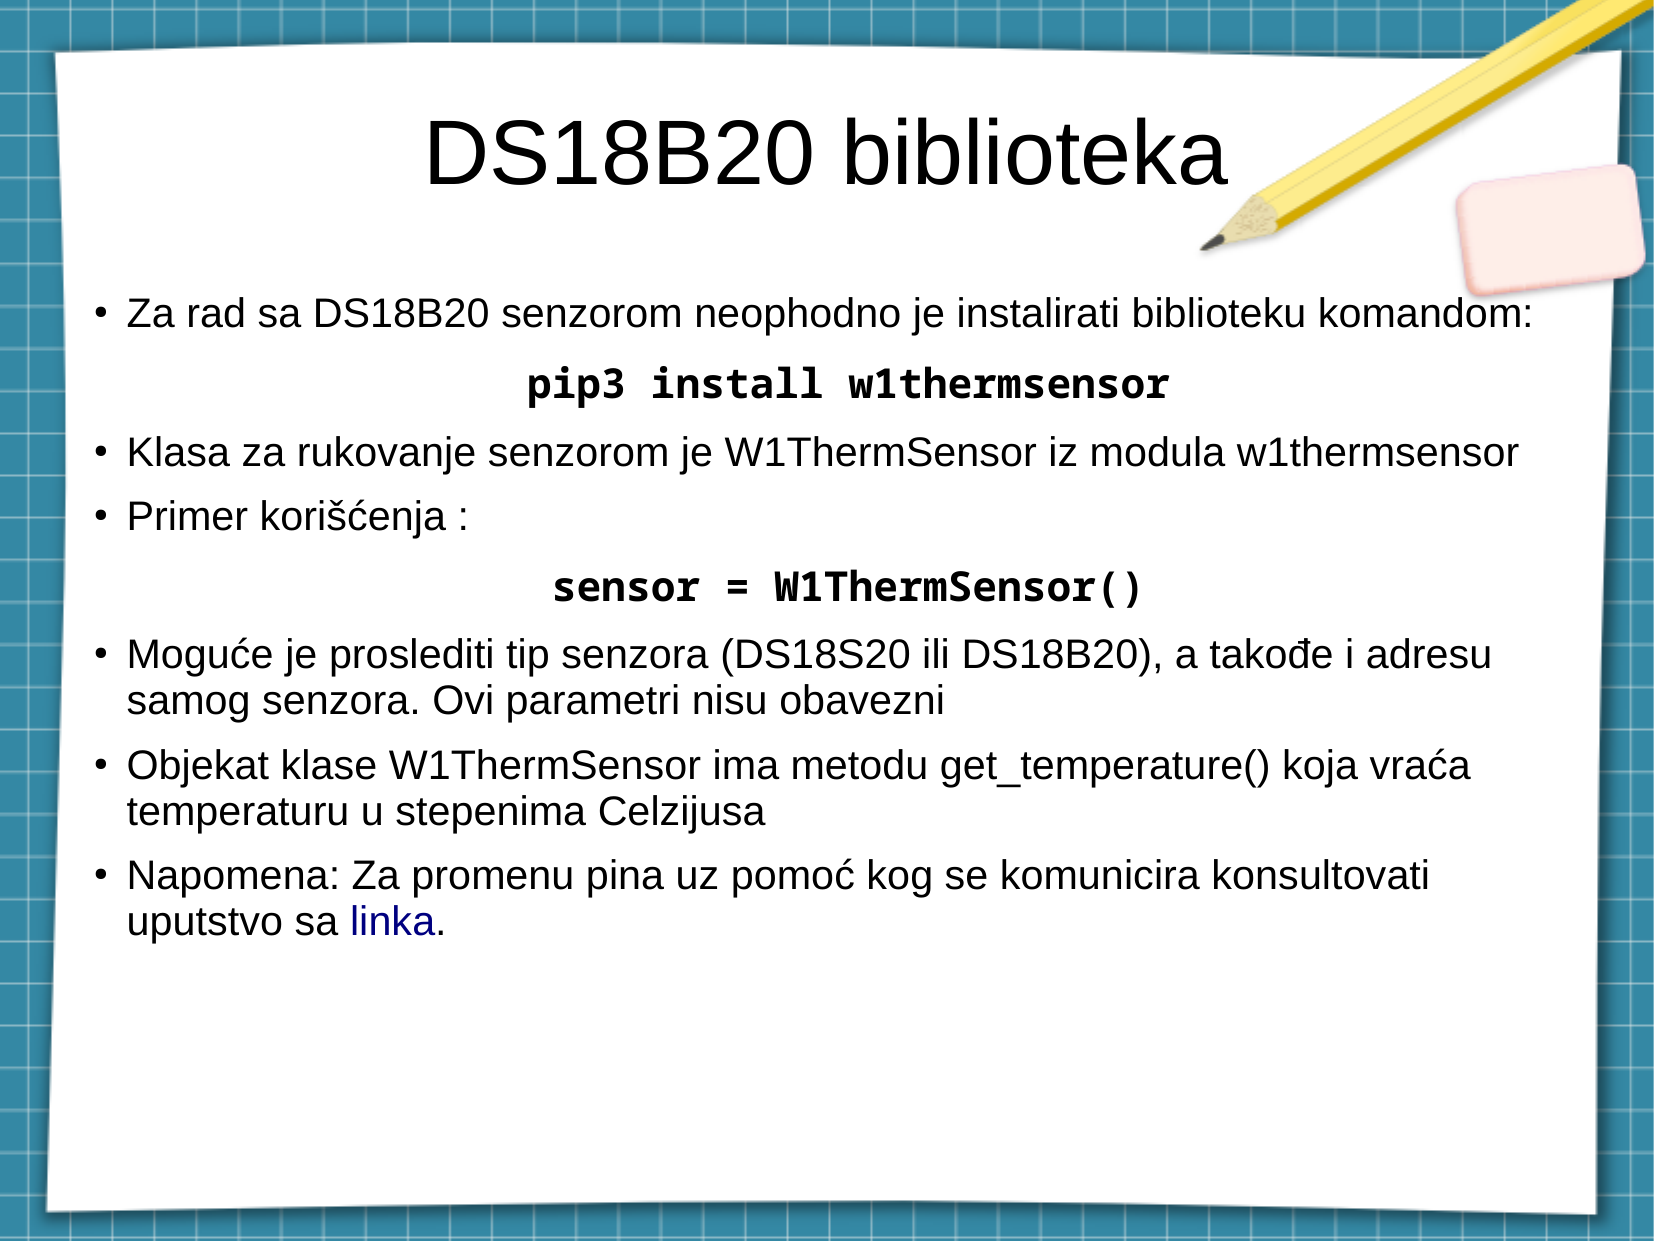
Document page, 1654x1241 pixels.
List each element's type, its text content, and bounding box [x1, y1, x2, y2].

list Za rad sa DS18B20 senzorom neophodno je instalirati biblioteku komandom: pip3 install w1thermsensor Klasa za rukovanje senzorom je W1ThermSensor iz modula w1thermsensor Primer korišćenja : sensor = W1ThermSensor() Moguće je proslediti tip senzora (DS18S20 ili DS18B20), a takođe i adresu samog senzora. Ovi parametri nisu obavezni Objekat klase W1ThermSensor ima metodu get_temperature() koja vraća temperaturu u stepenima Celzijusa Napomena: Za promenu pina uz pomoć kog se komunicira konsultovati uputstvo sa linka. [82, 290, 1571, 1010]
picture [0, 0, 1654, 1241]
title DS18B20 biblioteka [82, 49, 1571, 257]
